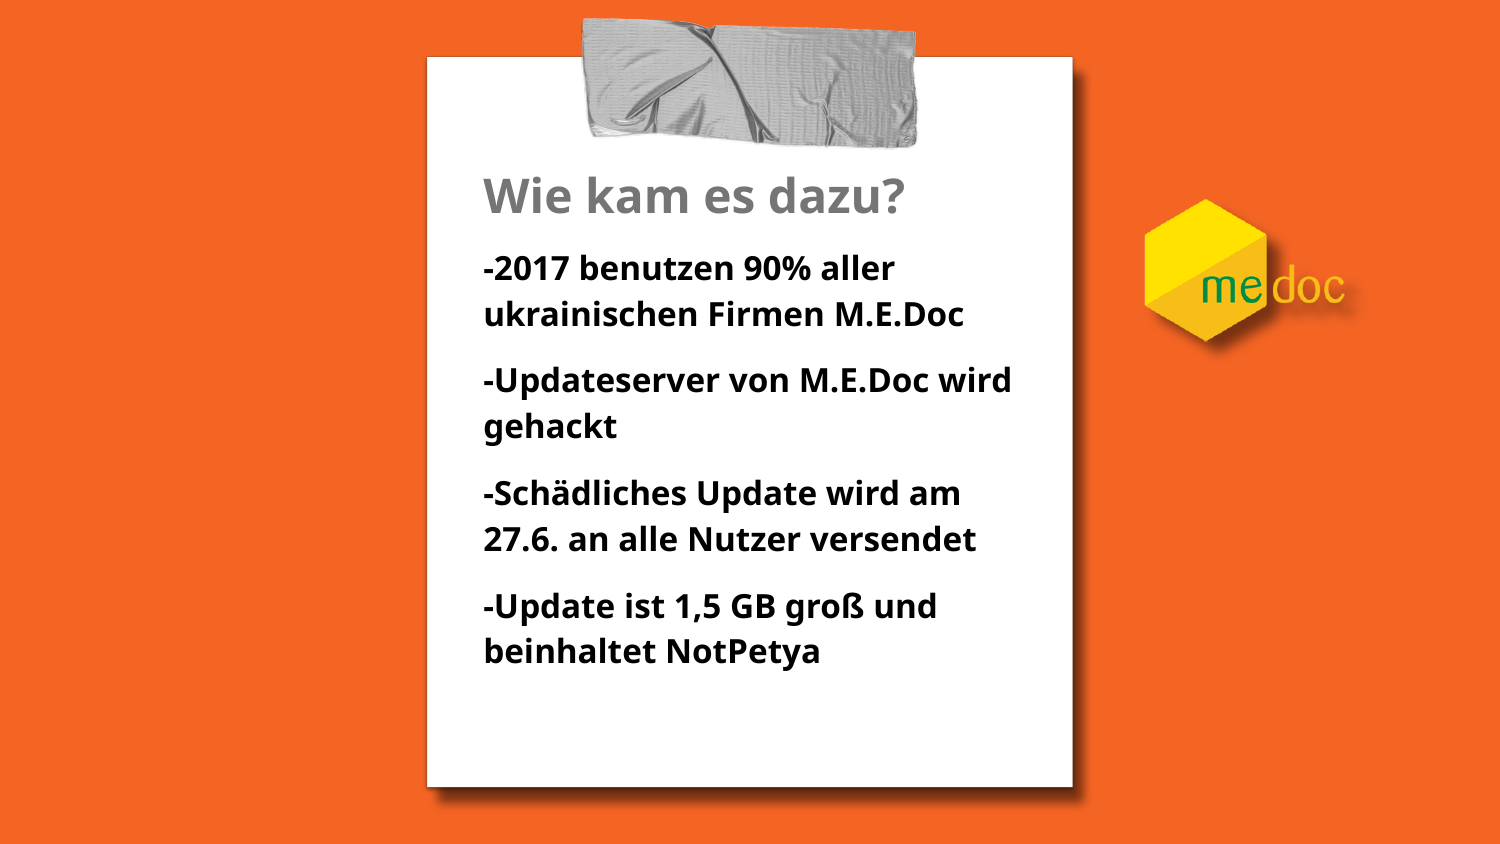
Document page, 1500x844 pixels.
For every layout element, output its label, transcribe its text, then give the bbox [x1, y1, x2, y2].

list -2017 benutzen 90% aller ukrainischen Firmen M.E.Doc -Updateserver von M.E.Doc wird gehackt -Schädliches Update wird am 27.6. an alle Nutzer versendet -Update ist 1,5 GB groß und beinhaltet NotPetya [468, 225, 1052, 772]
text_box Wie kam es dazu? [468, 112, 1032, 225]
picture [401, 16, 1391, 817]
